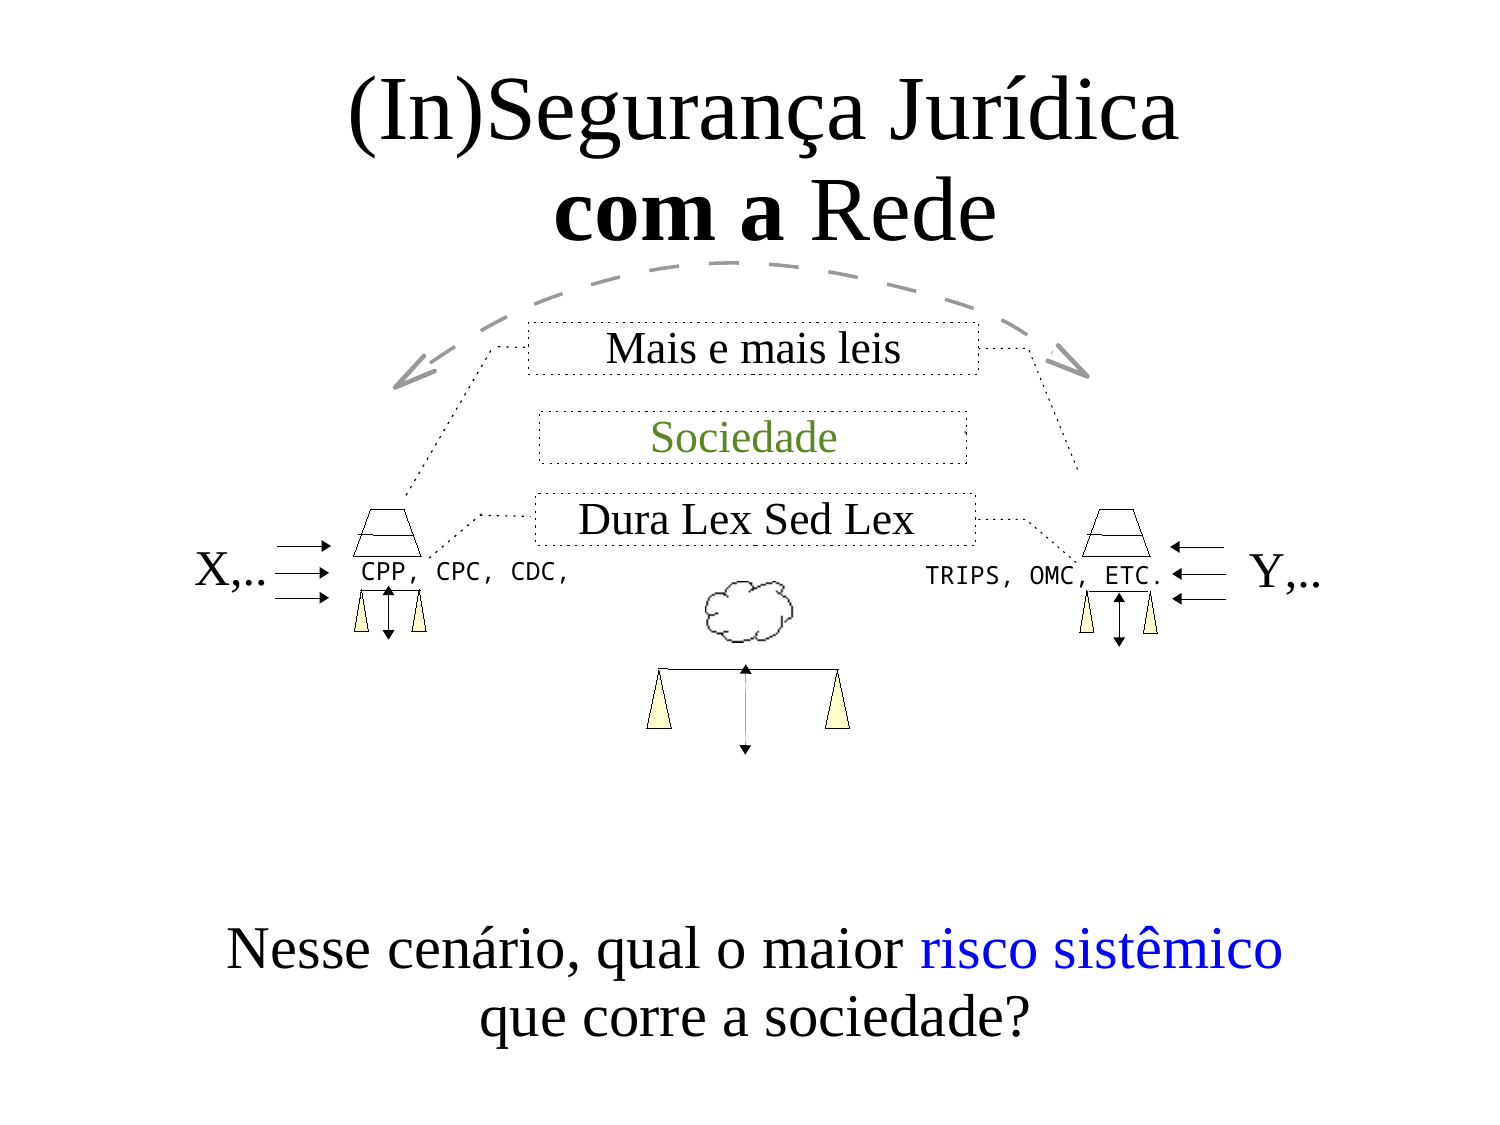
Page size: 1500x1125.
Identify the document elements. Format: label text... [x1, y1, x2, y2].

text_box [354, 589, 369, 632]
text_box X,.. [181, 540, 268, 607]
text_box [1143, 591, 1158, 634]
text_box Y,.. [1248, 543, 1323, 610]
text_box Sociedade [539, 411, 967, 464]
text_box [1082, 509, 1151, 557]
text_box [411, 589, 427, 632]
text_box [825, 670, 850, 729]
text_box Mais e mais leis [528, 322, 979, 375]
text_box TRIPS, OMC, ETC. [924, 541, 1198, 593]
text_box CPP, CPC, CDC, [360, 537, 597, 600]
text_box [1079, 590, 1094, 633]
text_box Dura Lex Sed Lex [535, 493, 976, 546]
picture [705, 581, 795, 643]
text_box Nesse cenário, qual o maior risco sistêmico que corre a sociedade? [212, 913, 1299, 1050]
title (In)Segurança Jurídica com a Rede [138, 50, 1414, 269]
text_box [353, 509, 422, 557]
text_box [646, 670, 672, 729]
